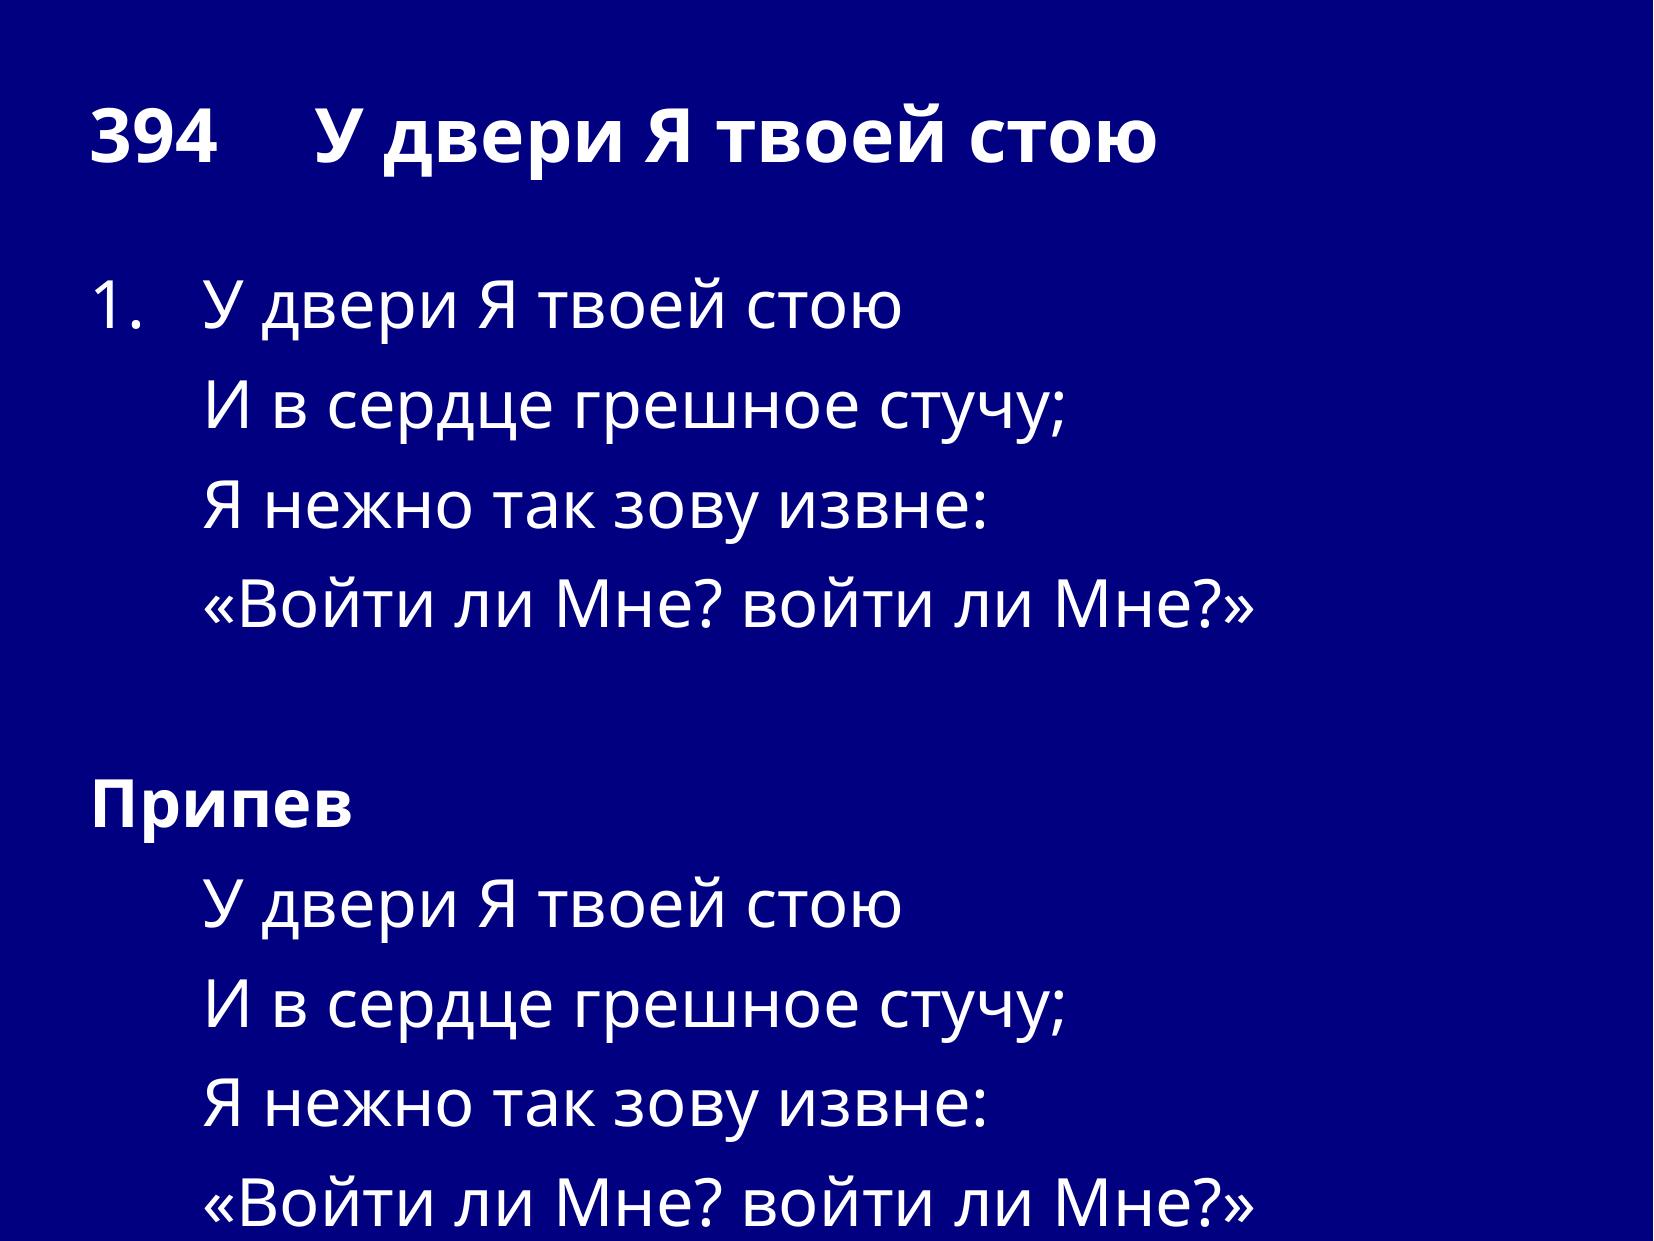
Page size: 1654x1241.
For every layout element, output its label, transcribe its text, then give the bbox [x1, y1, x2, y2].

text_box 394 У двери Я твоей стою [75, 75, 1576, 188]
text_box 1. У двери Я твоей стою И в сердце грешное стучу; Я нежно так зову извне: «Войти ли Мне? войти ли Мне?» Припев У двери Я твоей стою И в сердце грешное стучу; Я нежно так зову извне: «Войти ли Мне? войти ли Мне?» [75, 188, 1576, 1163]
